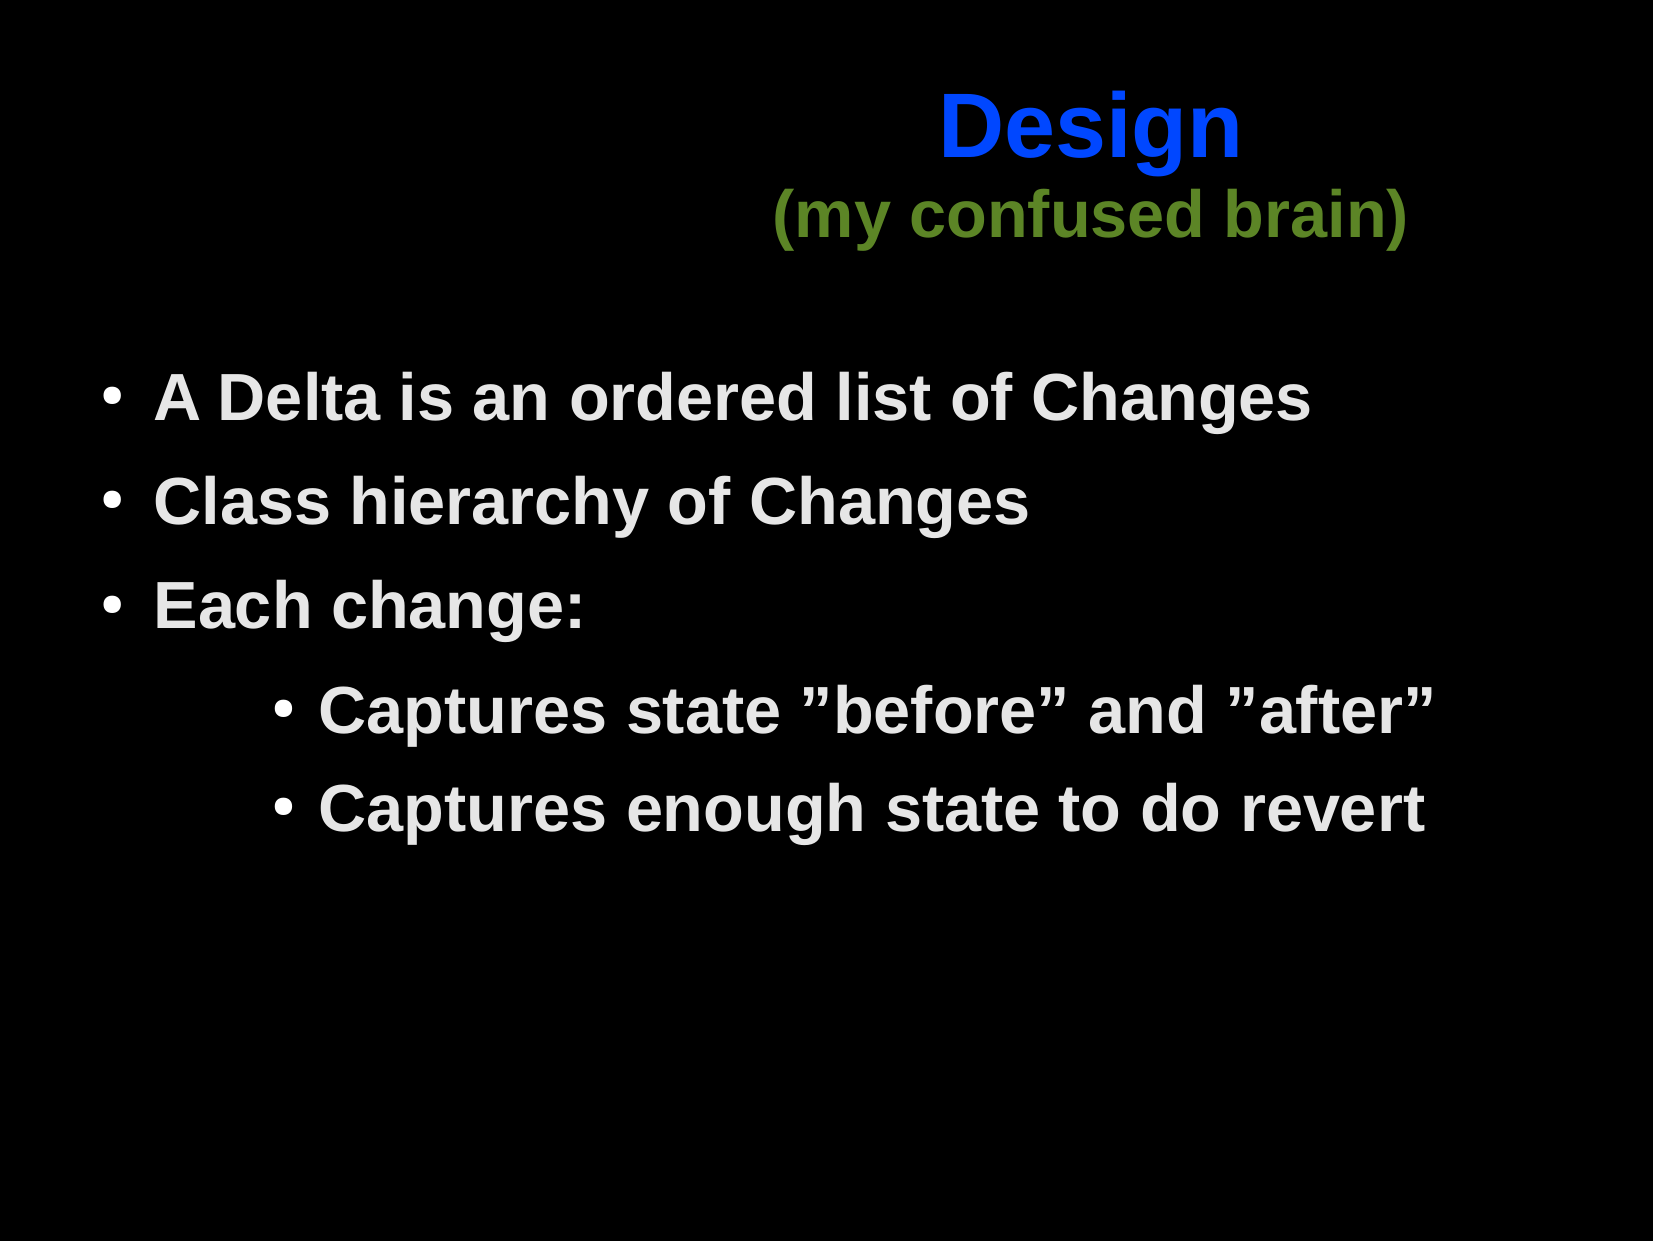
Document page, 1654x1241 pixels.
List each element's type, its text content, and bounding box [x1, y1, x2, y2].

title Design (my confused brain) [607, 49, 1576, 278]
list A Delta is an ordered list of Changes Class hierarchy of Changes Each change: Captures state ”before” and ”after” Captures enough state to do revert [82, 360, 1571, 1109]
